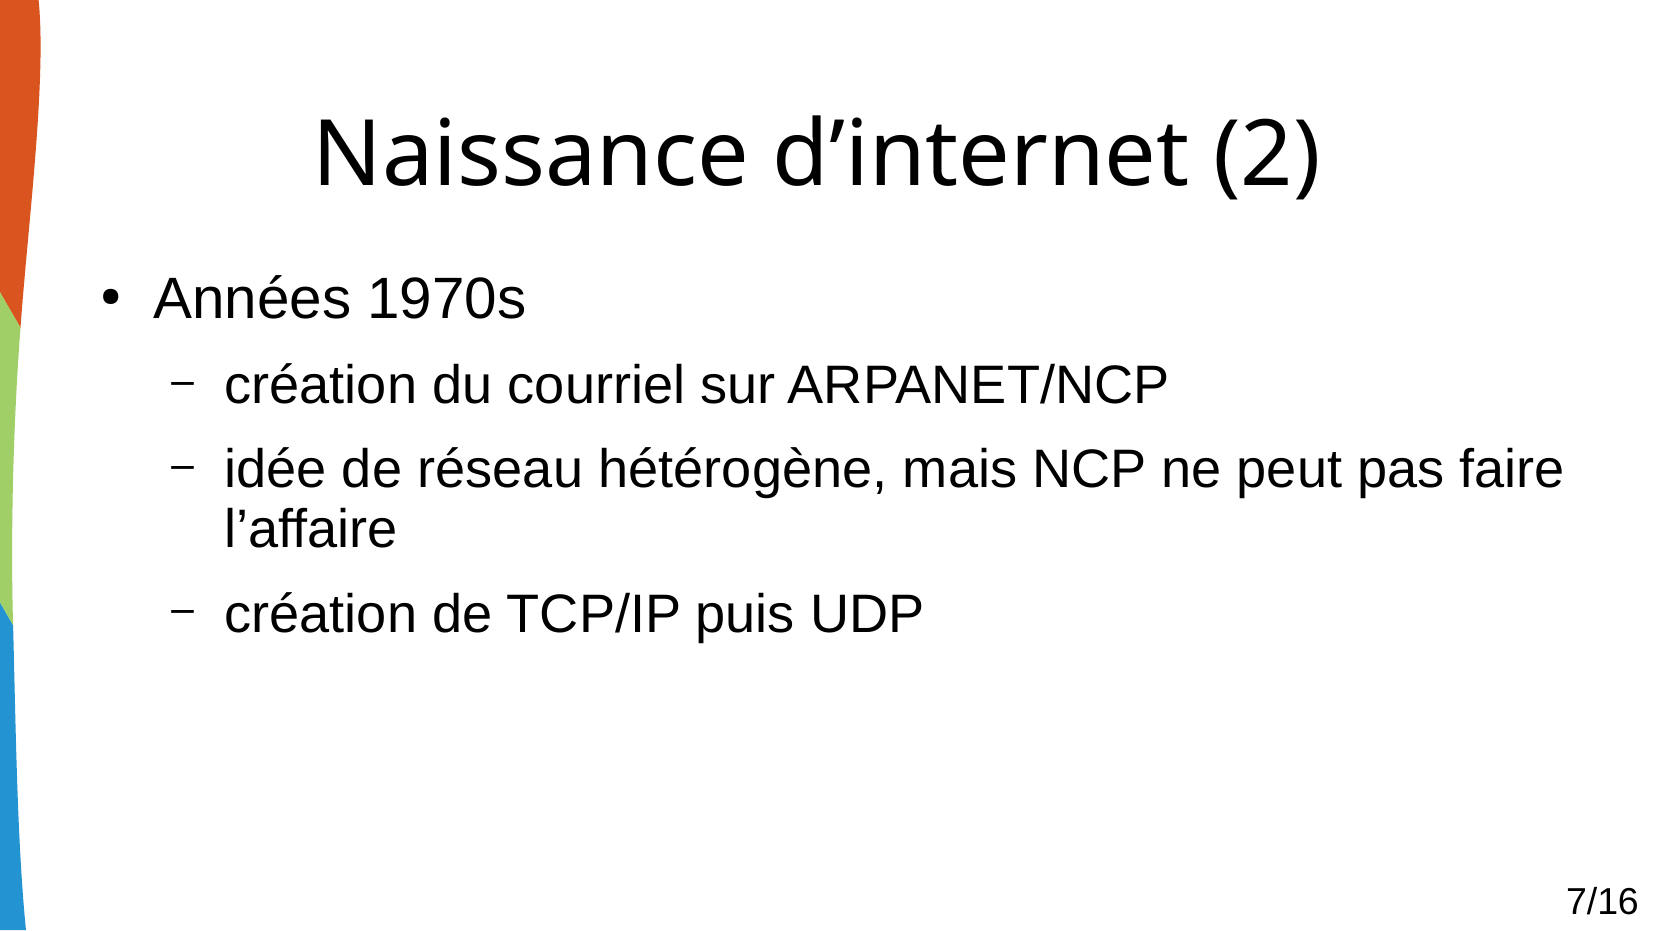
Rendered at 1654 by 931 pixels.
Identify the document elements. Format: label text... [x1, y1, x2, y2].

list Années 1970s création du courriel sur ARPANET/NCP idée de réseau hétérogène, mais NCP ne peut pas faire l’affaire création de TCP/IP puis UDP [82, 265, 1571, 857]
title Naissance d’internet (2) [104, 72, 1530, 229]
